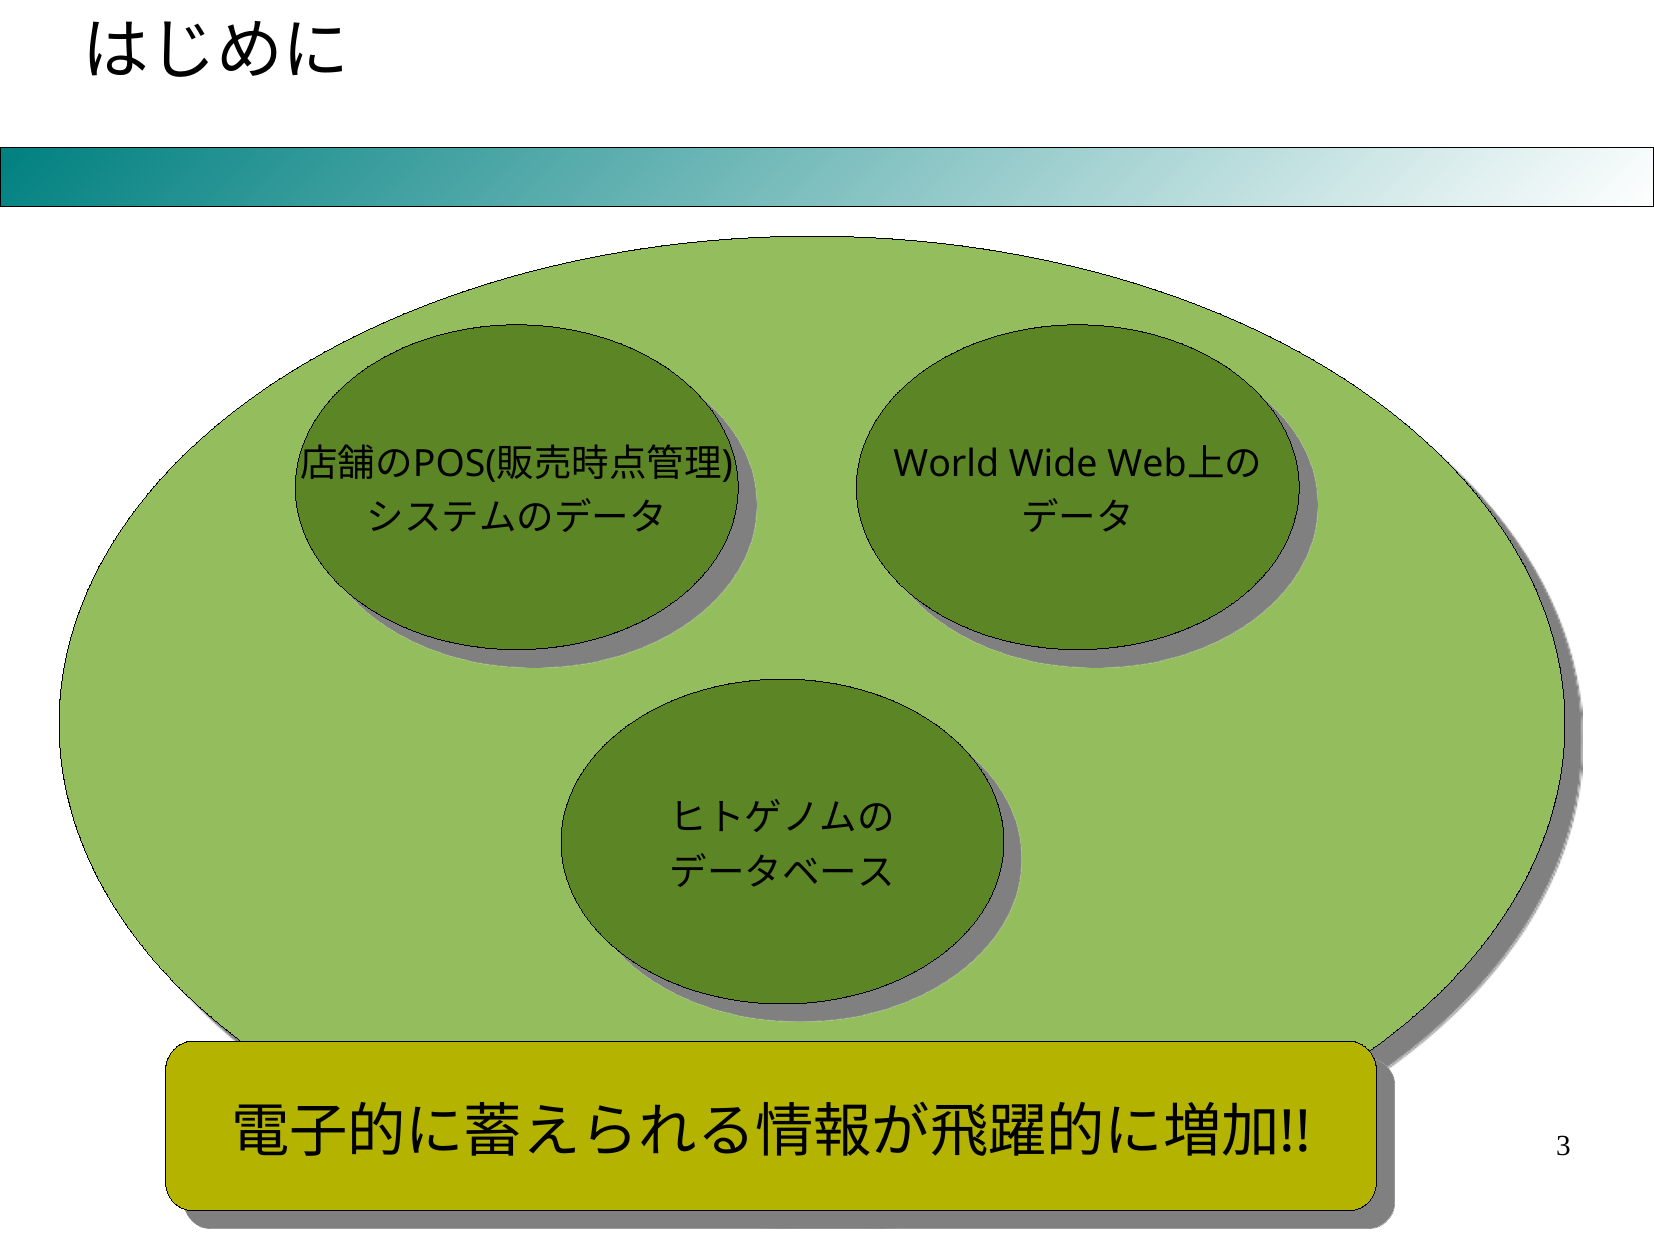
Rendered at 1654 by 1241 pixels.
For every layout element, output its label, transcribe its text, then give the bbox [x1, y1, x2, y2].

title はじめに [82, 22, 1571, 175]
text_box 店舗のPOS(販売時点管理) システムのデータ [295, 324, 739, 650]
text_box 電子的に蓄えられる情報が飛躍的に増加!! [165, 1041, 1377, 1211]
text_box World Wide Web上の データ [856, 324, 1300, 650]
text_box [59, 236, 1565, 1051]
text_box ヒトゲノムの データベース [561, 679, 1004, 1004]
